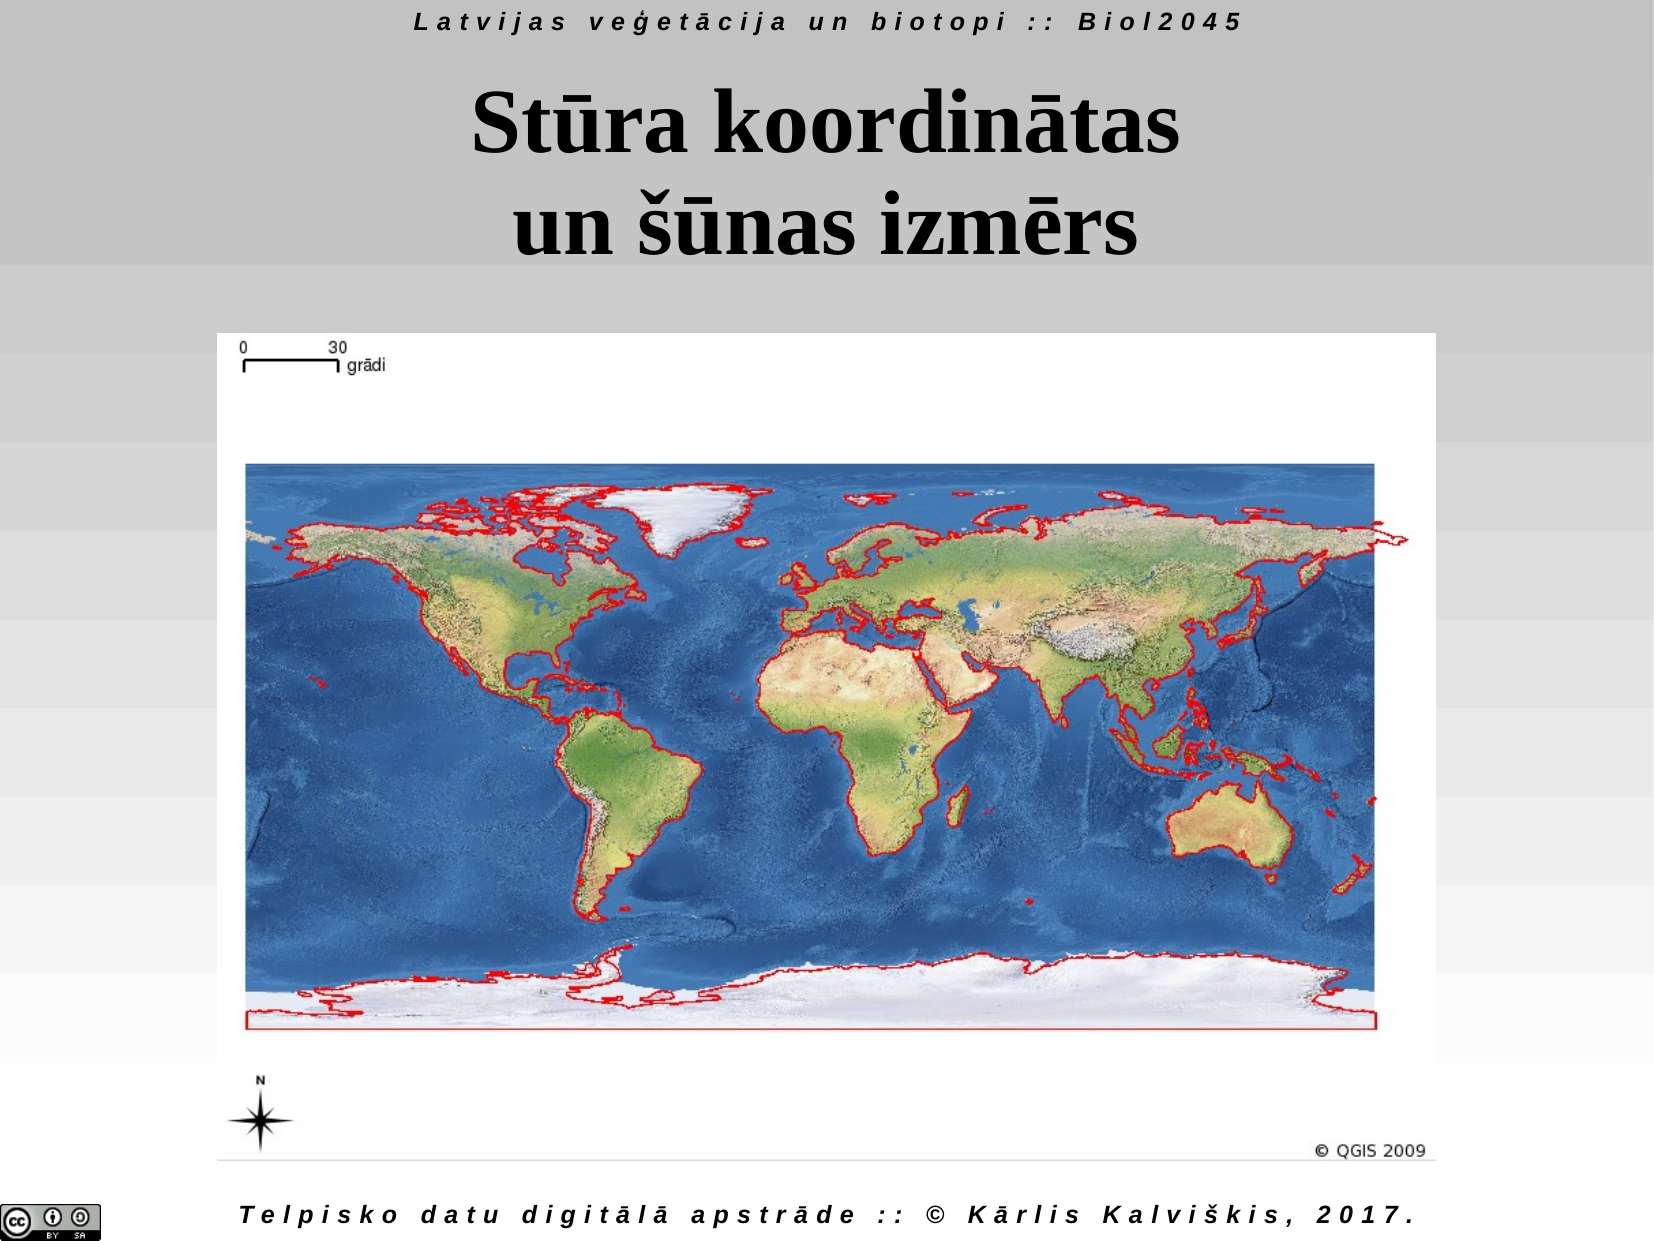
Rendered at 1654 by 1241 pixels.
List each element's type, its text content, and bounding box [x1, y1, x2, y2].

picture [0, 0, 1654, 1241]
title Stūra koordinātas un šūnas izmērs [29, 49, 1625, 296]
